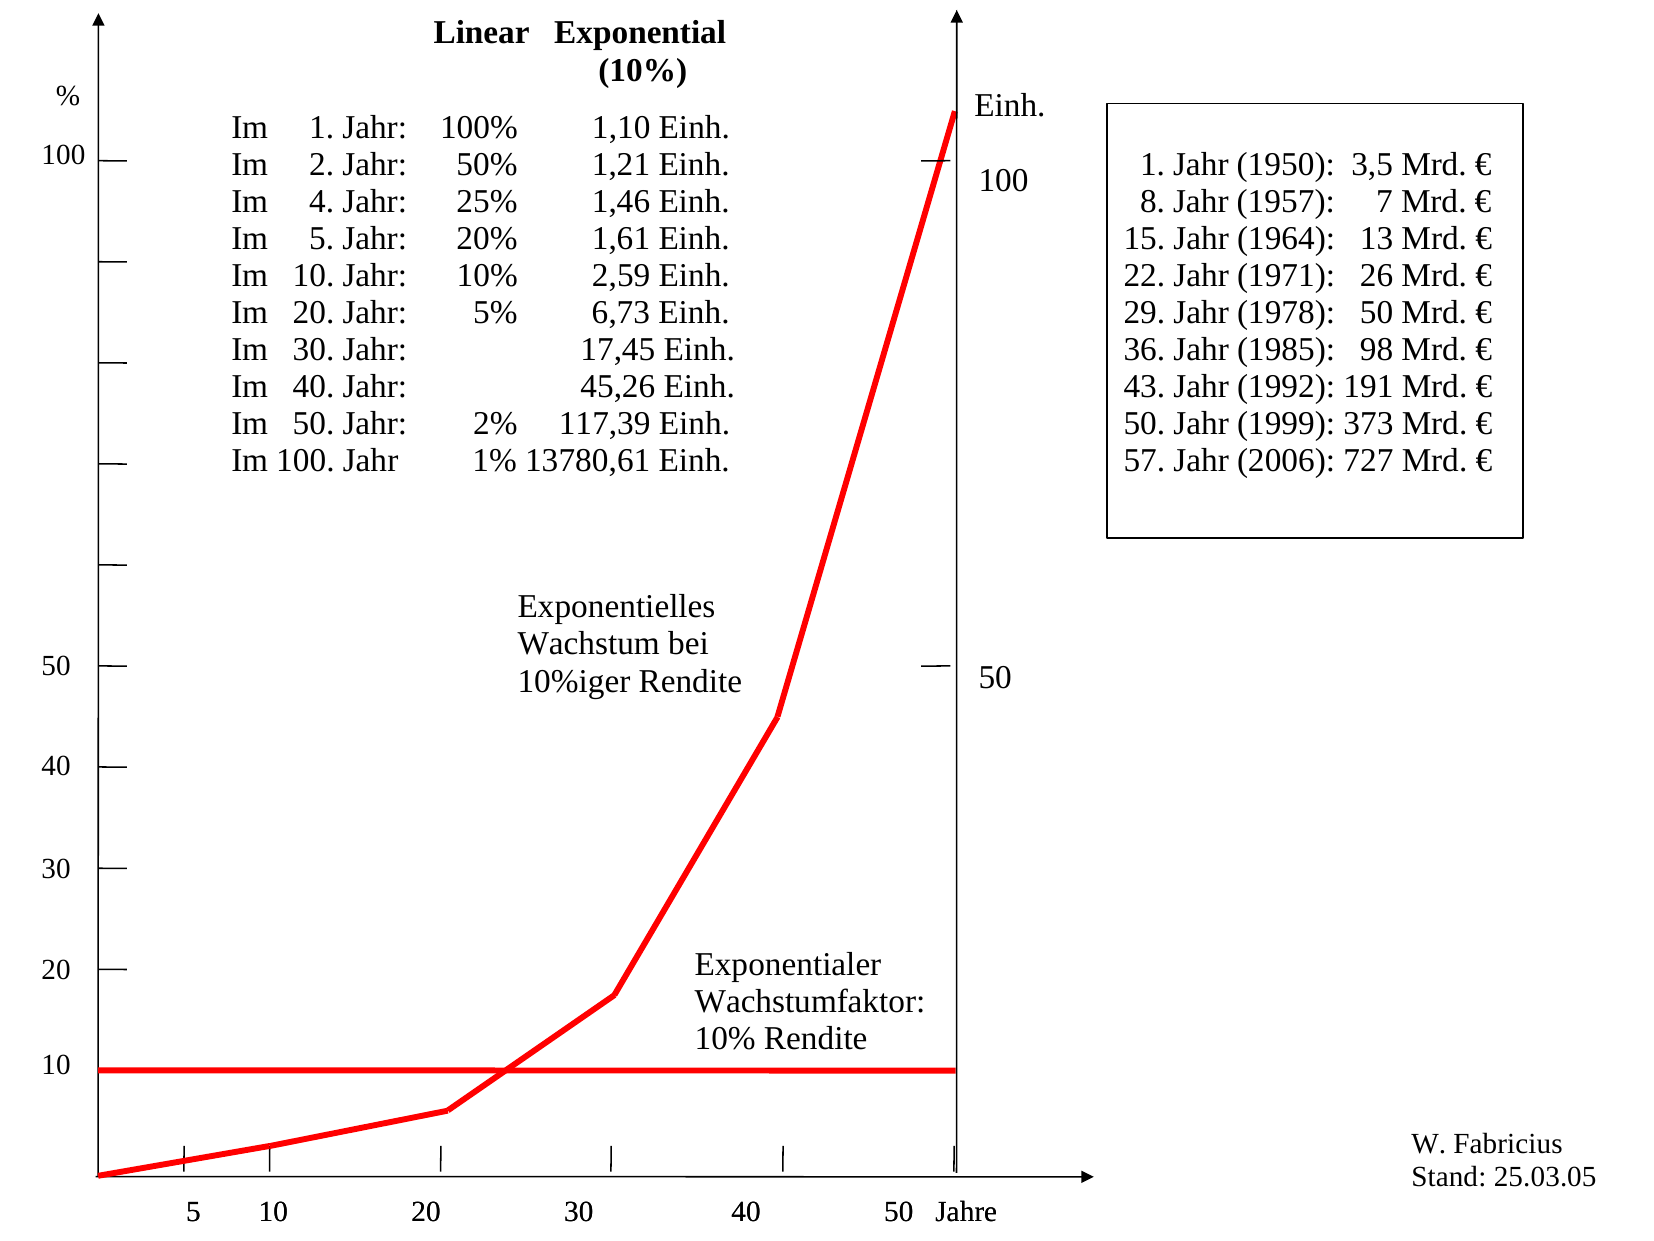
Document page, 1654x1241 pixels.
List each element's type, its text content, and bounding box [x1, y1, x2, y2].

text_box 40 [41, 747, 75, 786]
text_box 20 [41, 951, 75, 990]
text_box Exponentielles Wachstum bei 10%iger Rendite [517, 585, 754, 708]
text_box W. Fabricius Stand: 25.03.05 [1411, 1125, 1606, 1201]
text_box 100 [978, 159, 1033, 200]
text_box 10 [41, 1046, 75, 1084]
text_box Im 1. Jahr: 100% 1,10 Einh. Im 2. Jahr: 50% 1,21 Einh. Im 4. Jahr: 25% 1,46 Einh. Im 5. Jahr: 20% 1,61 Einh. Im 10. Jahr: 10% 2,59 Einh. Im 20. Jahr: 5% 6,73 Einh. Im 30. Jahr: 17,45 Einh. Im 40. Jahr: 45,26 Einh. Im 50. Jahr: 2% 117,39 Einh. Im 100. Jahr 1% 13780,61 Einh. [231, 106, 761, 513]
text_box Exponentialer Wachstumfaktor: 10% Rendite [694, 943, 945, 1066]
text_box 50 [978, 656, 1015, 698]
text_box 100 [41, 136, 91, 175]
text_box 50 [41, 647, 75, 686]
text_box 5 10 20 30 40 50 Jahre [148, 1173, 1117, 1235]
text_box % [41, 77, 85, 116]
text_box 1. Jahr (1950): 3,5 Mrd. € 8. Jahr (1957): 7 Mrd. € 15. Jahr (1964): 13 Mrd. € 22. Jahr (1971): 26 Mrd. € 29. Jahr (1978): 50 Mrd. € 36. Jahr (1985): 98 Mrd. € 43. Jahr (1992): 191 Mrd. € 50. Jahr (1999): 373 Mrd. € 57. Jahr (2006): 727 Mrd. € [1107, 103, 1523, 538]
text_box 30 [41, 850, 75, 889]
text_box Einh. [974, 84, 1051, 126]
text_box Linear Exponential (10%) [433, 11, 773, 103]
